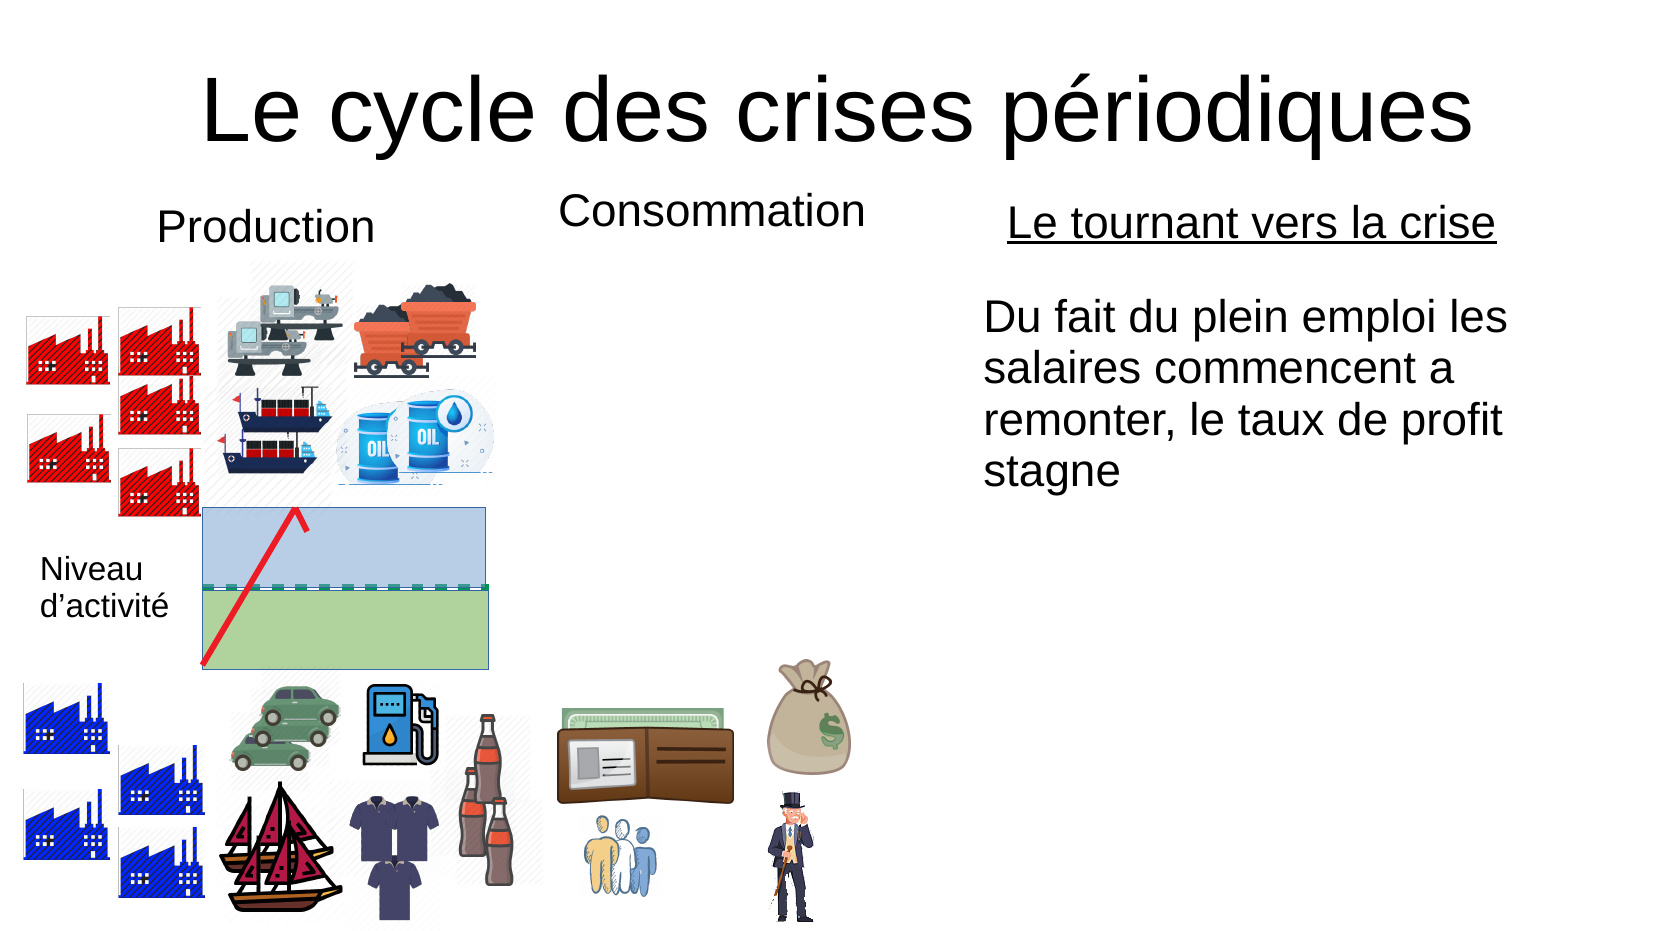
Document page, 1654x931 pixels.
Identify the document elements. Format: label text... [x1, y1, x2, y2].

text_box Le tournant vers la crise [992, 189, 1642, 272]
picture [118, 744, 205, 815]
text_box Niveau d’activité [25, 543, 202, 643]
picture [118, 826, 205, 898]
text_box Du fait du plein emploi les salaires commencent a remonter, le taux de profit stagne [968, 283, 1630, 504]
picture [557, 708, 734, 804]
text_box [202, 590, 242, 658]
title Le cycle des crises périodiques [47, 7, 1630, 213]
text_box [202, 590, 489, 670]
picture [215, 665, 544, 931]
text_box [252, 507, 486, 588]
text_box Production [141, 193, 402, 260]
picture [23, 682, 110, 754]
picture [26, 316, 110, 386]
picture [767, 659, 851, 775]
picture [27, 414, 111, 483]
picture [23, 788, 110, 860]
picture [767, 791, 814, 922]
text_box [202, 507, 291, 588]
picture [118, 259, 497, 517]
picture [578, 814, 662, 899]
text_box Consommation [543, 177, 886, 295]
